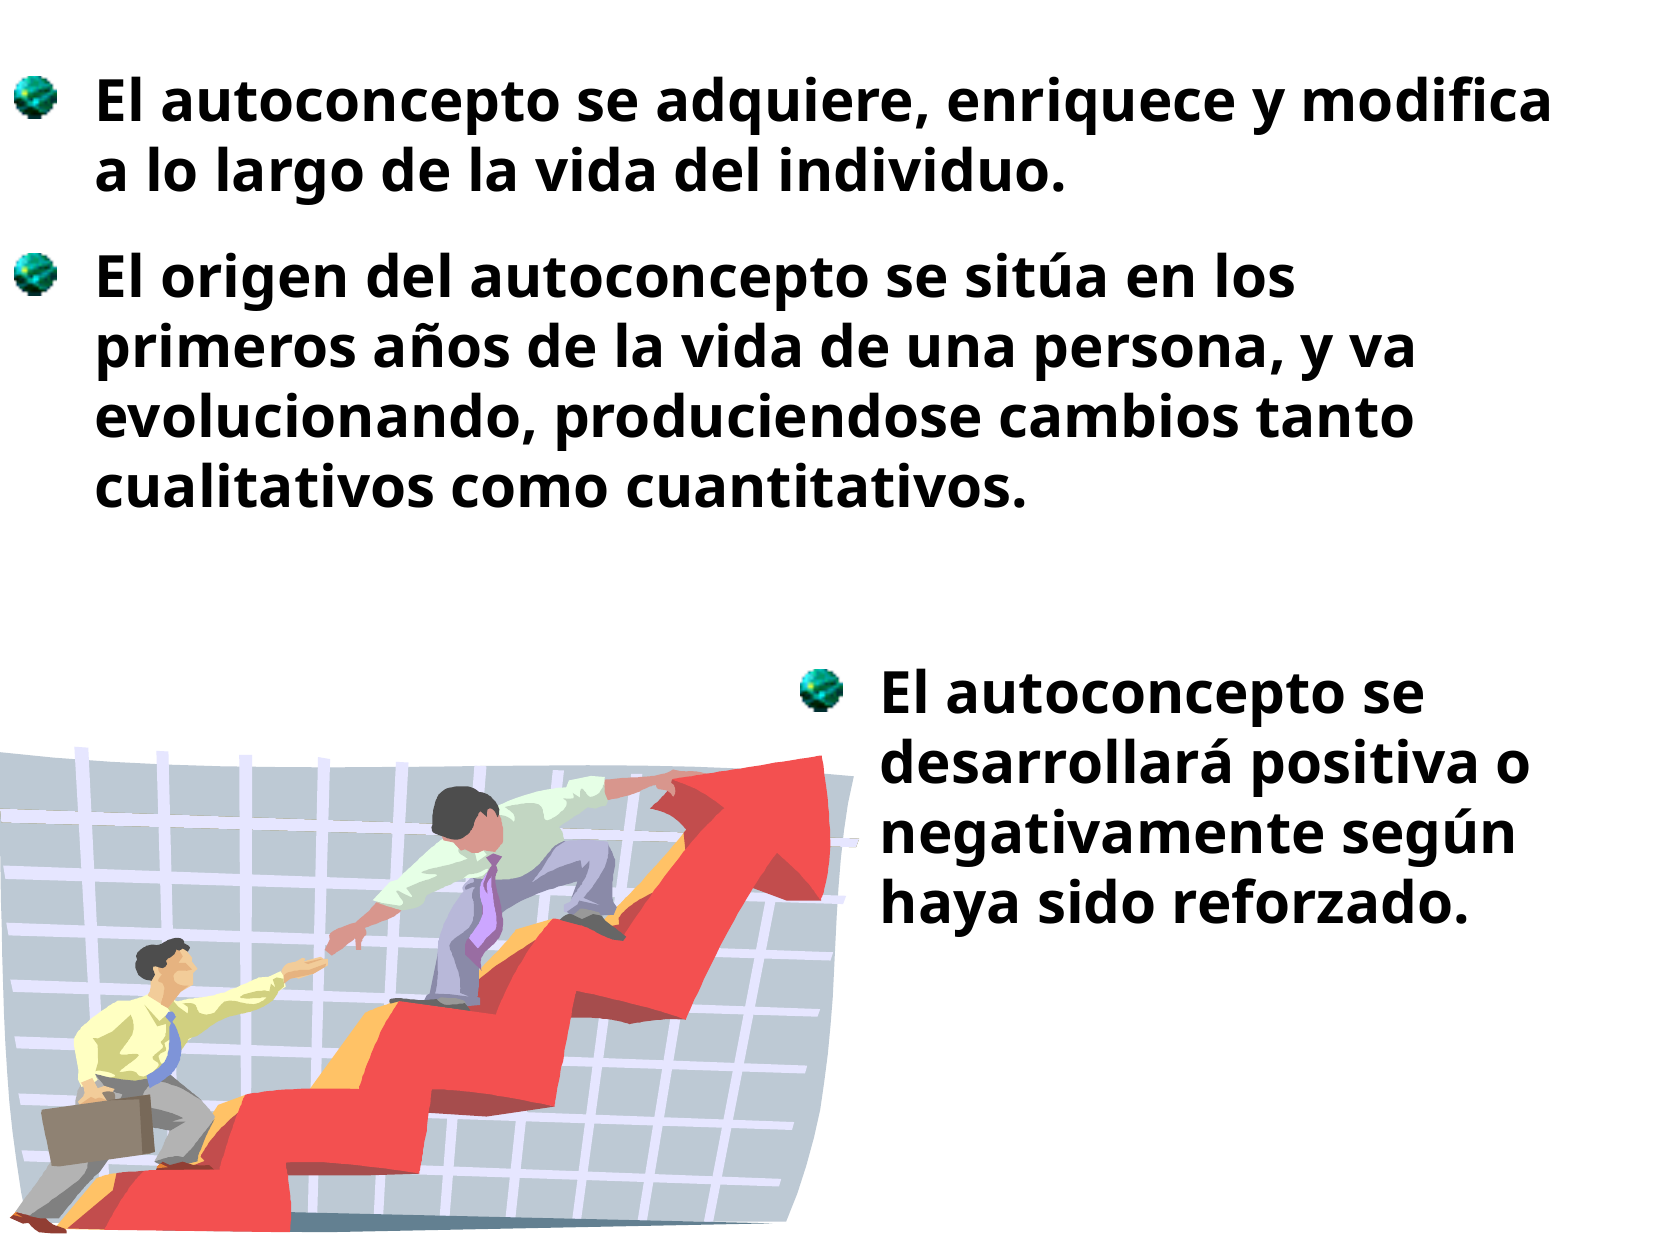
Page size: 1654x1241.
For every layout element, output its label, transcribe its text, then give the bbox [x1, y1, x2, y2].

picture [0, 739, 869, 1241]
picture [14, 253, 57, 296]
picture [14, 76, 57, 119]
text_box El autoconcepto se desarrollará positiva o negativamente según haya sido reforzado. [785, 647, 1654, 1050]
text_box El autoconcepto se adquiere, enriquece y modifica a lo largo de la vida del individuo. El origen del autoconcepto se sitúa en los primeros años de la vida de una persona, y va evolucionando, produciendose cambios tanto cualitativos como cuantitativos. [0, 55, 1571, 527]
picture [800, 669, 843, 712]
